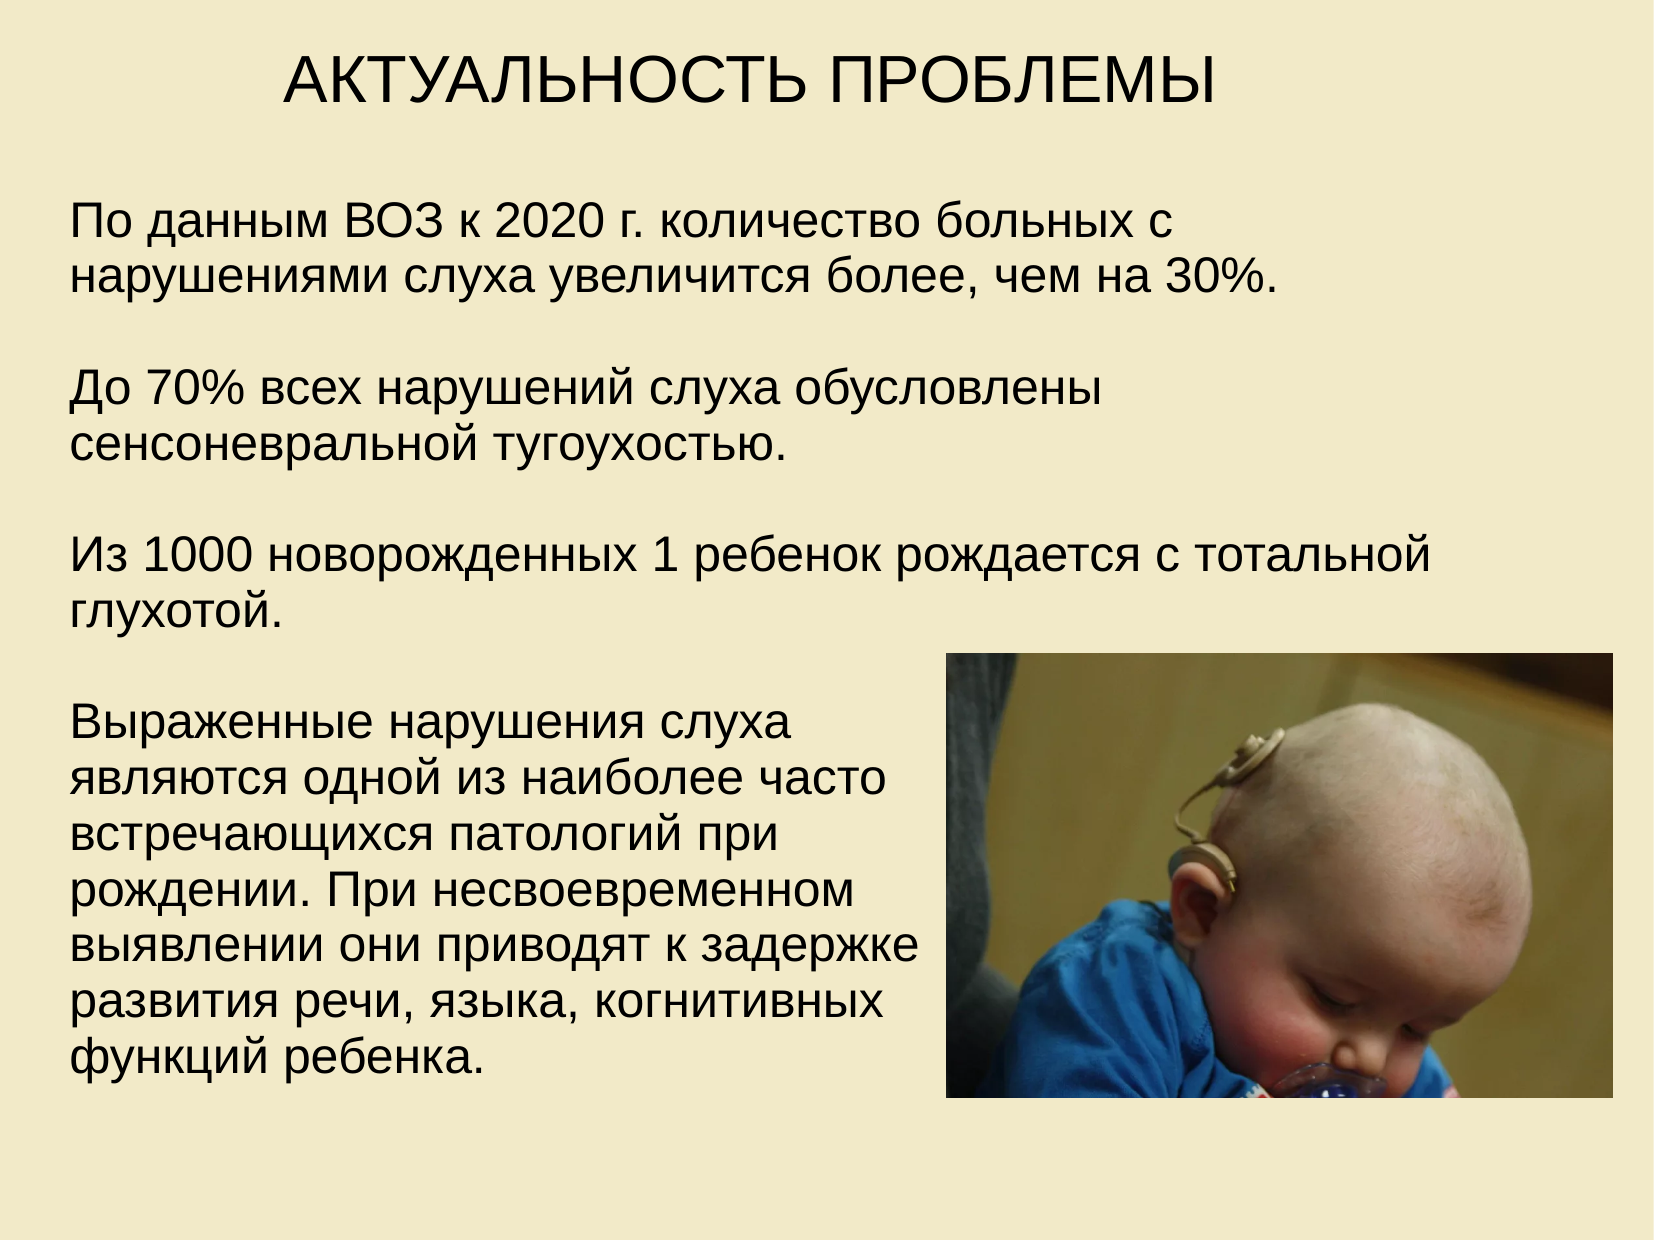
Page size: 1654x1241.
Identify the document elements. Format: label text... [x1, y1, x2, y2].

text_box АКТУАЛЬНОСТЬ ПРОБЛЕМЫ По данным ВОЗ к 2020 г. количество больных с нарушениями слуха увеличится более, чем на 30%. До 70% всех нарушений слуха обусловлены сенсоневральной тугоухостью. Из 1000 новорожденных 1 ребенок рождается с тотальной глухотой. Выраженные нарушения слуха являются одной из наиболее часто встречающихся патологий при рождении. При несвоевременном выявлении они приводят к задержке развития речи, языка, когнитивных функций ребенка. [54, 35, 1508, 1111]
picture [946, 653, 1613, 1098]
